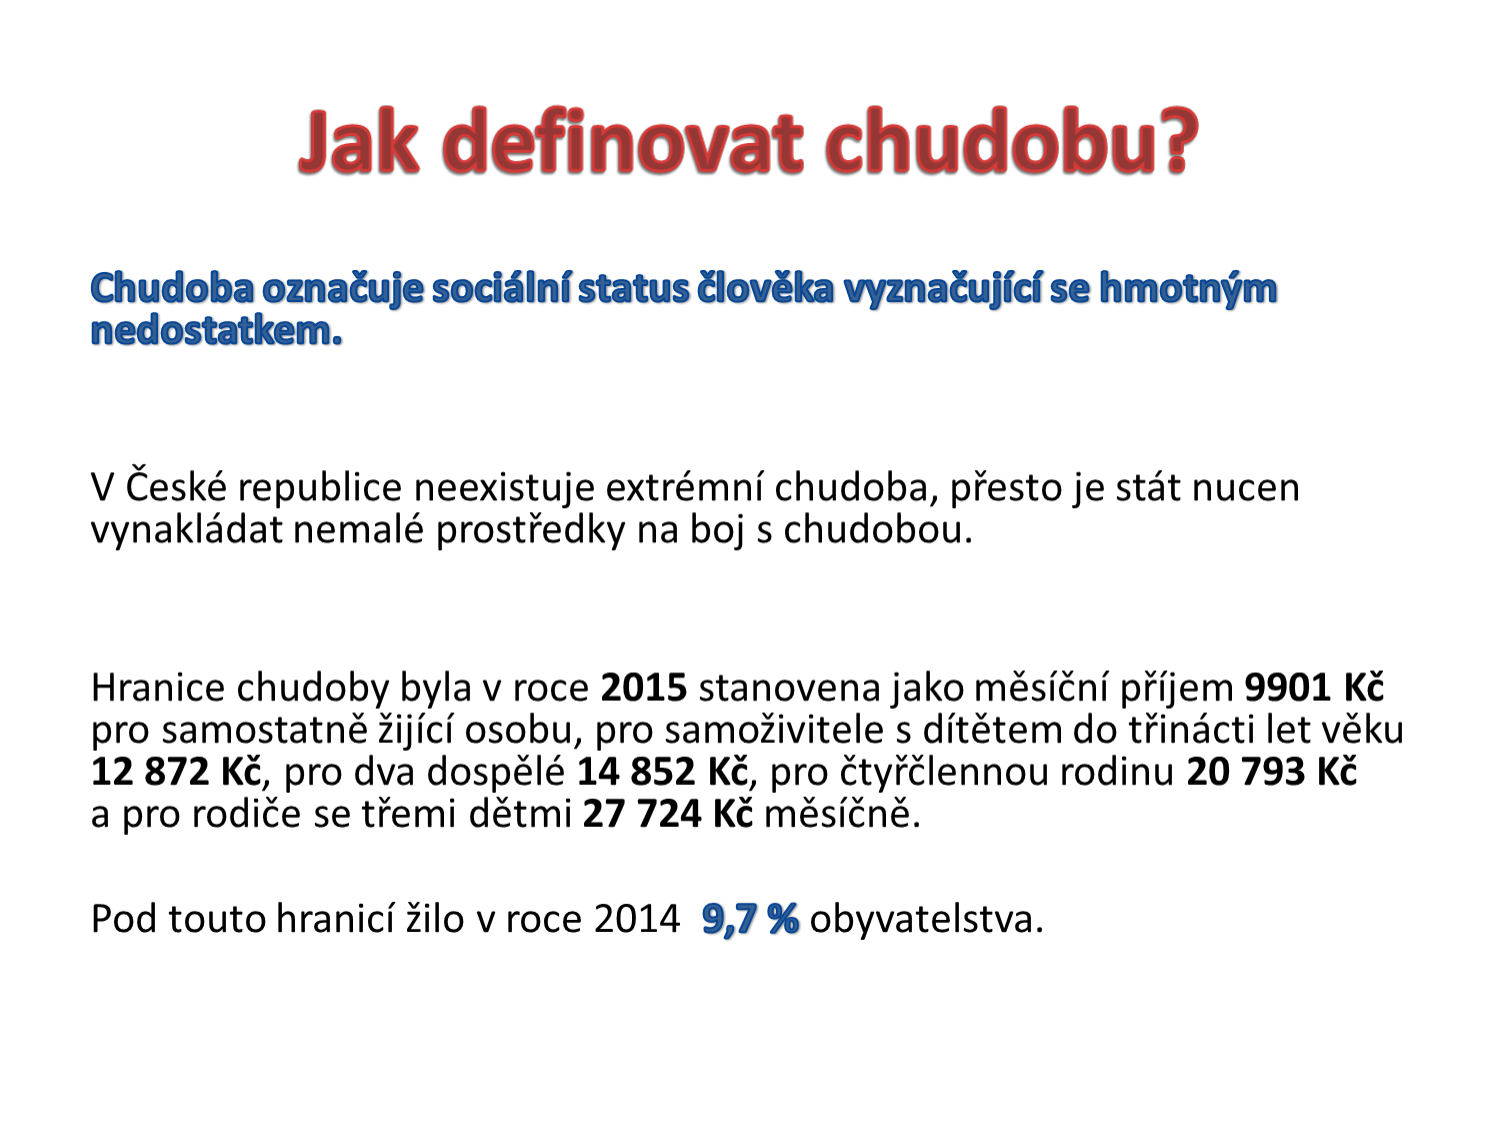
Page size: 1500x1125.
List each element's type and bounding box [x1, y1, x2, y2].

picture [63, 262, 1441, 1005]
picture [75, 44, 1426, 234]
